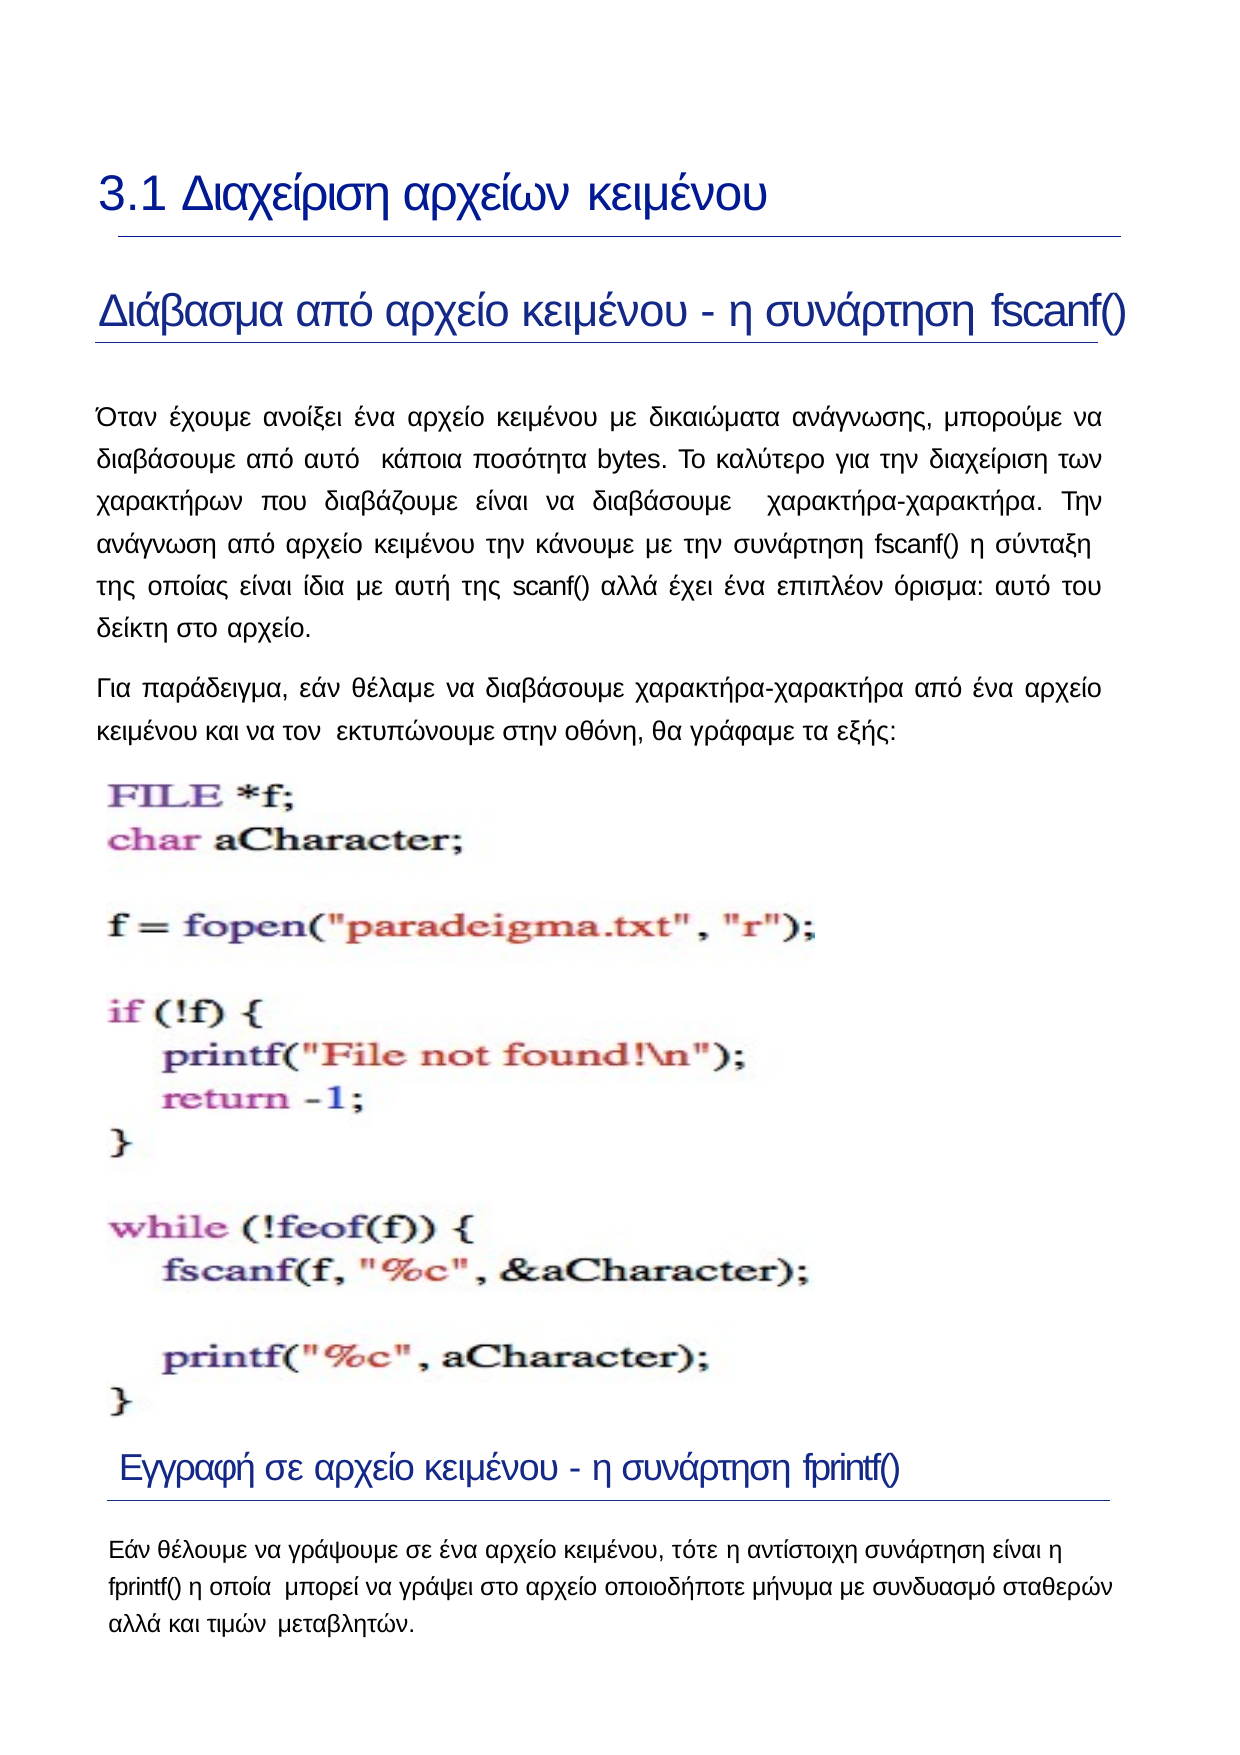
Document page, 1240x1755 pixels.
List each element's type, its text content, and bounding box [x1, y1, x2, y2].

text_box Εάν θέλουμε να γράψουμε σε ένα αρχείο κειμένου, τότε η αντίστοιχη συνάρτηση είναι η fprintf() η οποία μπορεί να γράψει στο αρχείο οποιοδήποτε μήνυμα με συνδυασμό σταθερών αλλά και τιμών μεταβλητών. [106, 1523, 1114, 1638]
text_box [106, 783, 815, 1418]
text_box Όταν έχουμε ανοίξει ένα αρχείο κειμένου με δικαιώματα ανάγνωσης, μπορούμε να διαβάσουμε από αυτό κάποια ποσότητα bytes. Το καλύτερο για την διαχείριση των χαρακτήρων που διαβάζουμε είναι να διαβάσουμε χαρακτήρα-χαρακτήρα. Την ανάγνωση από αρχείο κειμένου την κάνουμε με την συνάρτηση fscanf() η σύνταξη της οποίας είναι ίδια με αυτή της scanf() αλλά έχει ένα επιπλέον όρισμα: αυτό του δείκτη στο αρχείο. Για παράδειγμα, εάν θέλαμε να διαβάσουμε χαρακτήρα-χαρακτήρα από ένα αρχείο κειμένου και να τον εκτυπώνουμε στην οθόνη, θα γράφαμε τα εξής: [94, 386, 1102, 746]
text_box Εγγραφή σε αρχείο κειμένου - η συνάρτηση fprintf() [116, 1440, 1063, 1489]
text_box 3.1 Διαχείριση αρχείων κειμένου Διάβασμα από αρχείο κειμένου - η συνάρτηση fscanf() [96, 158, 1193, 336]
